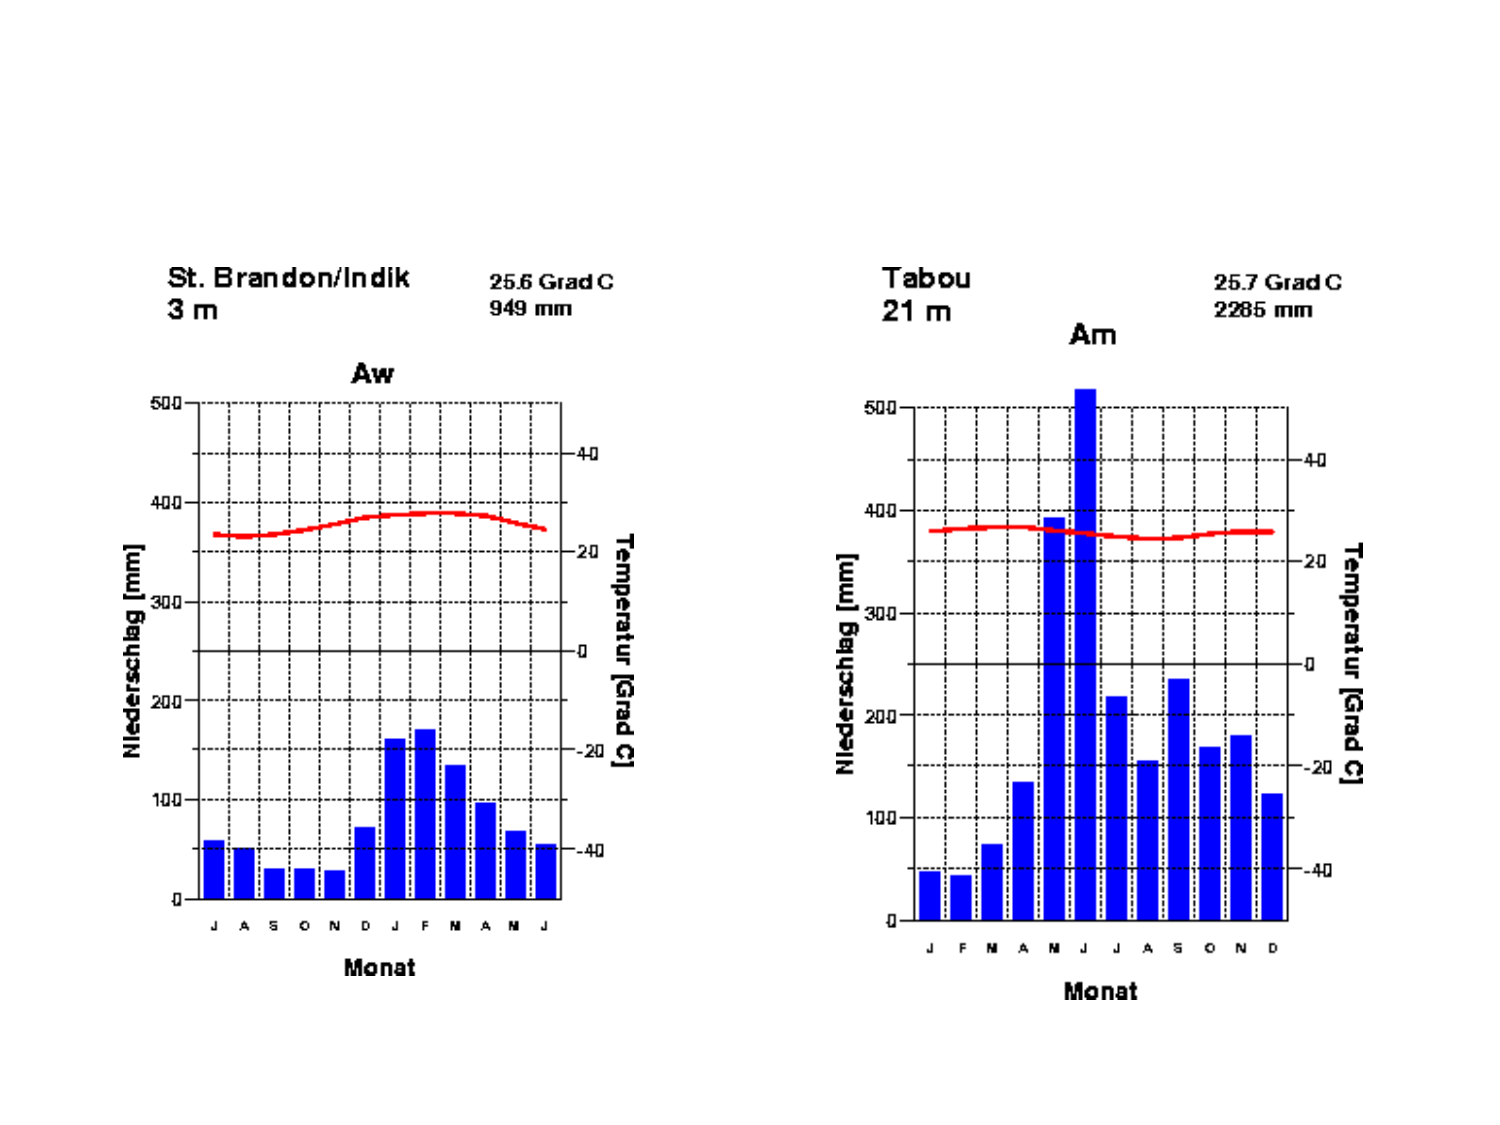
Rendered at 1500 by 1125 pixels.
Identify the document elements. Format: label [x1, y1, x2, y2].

picture [123, 267, 634, 976]
picture [836, 267, 1363, 1000]
